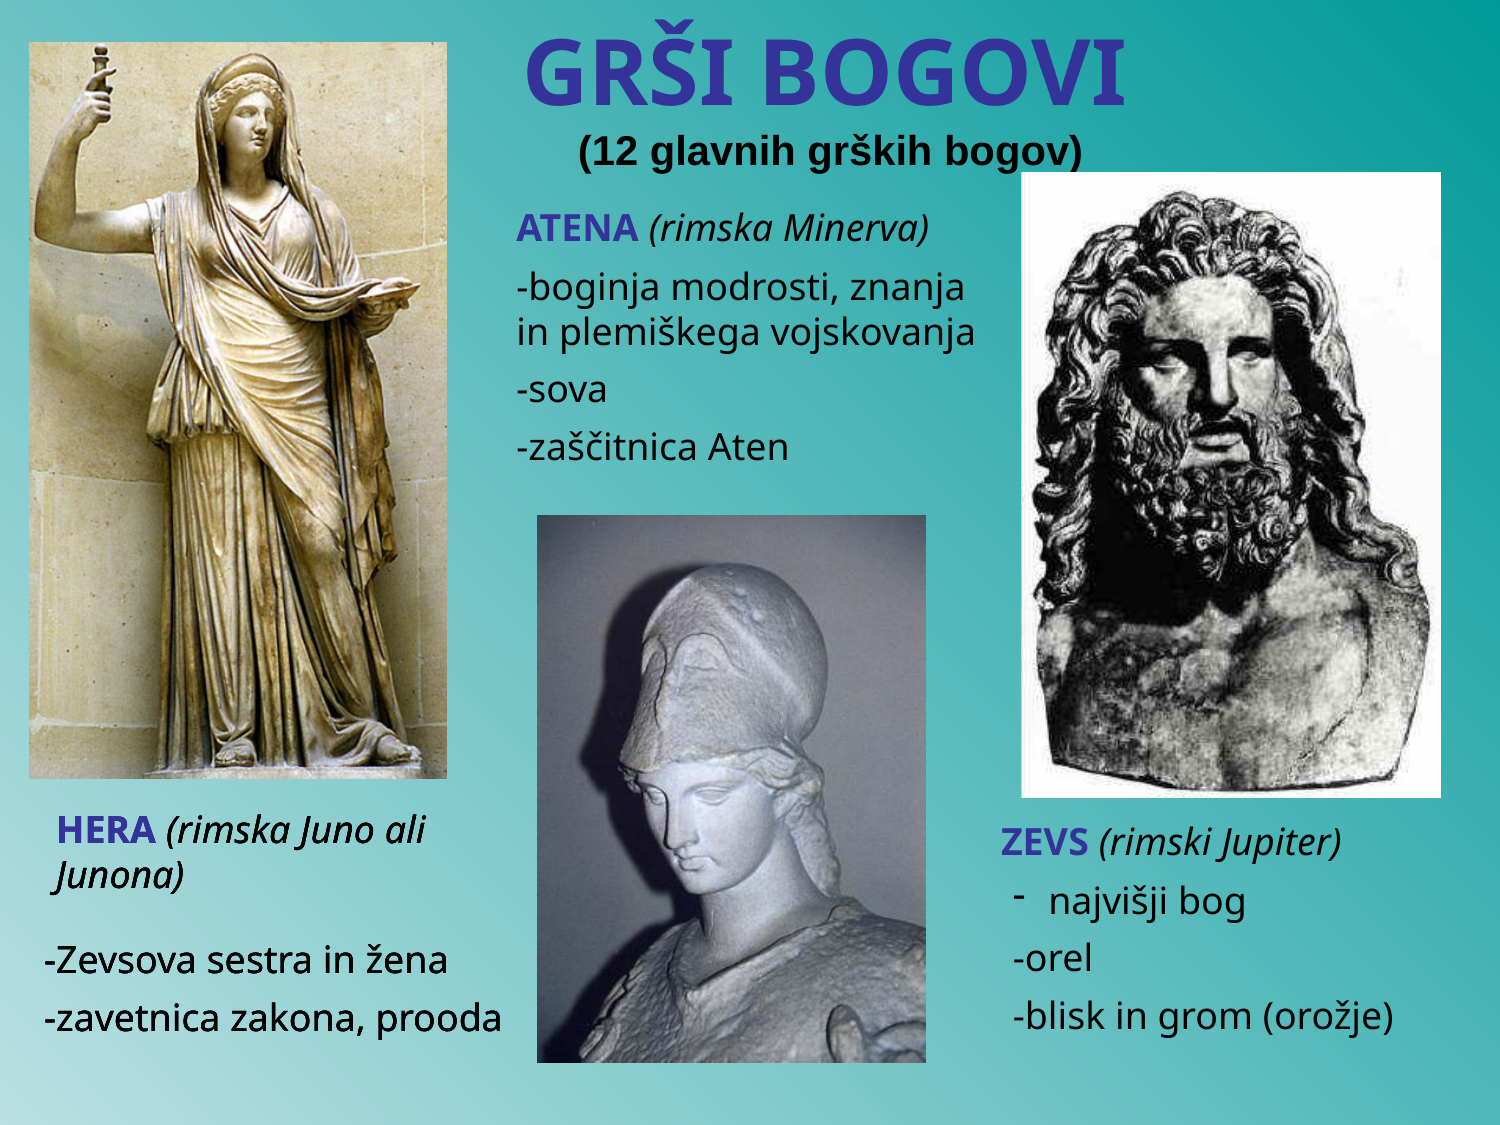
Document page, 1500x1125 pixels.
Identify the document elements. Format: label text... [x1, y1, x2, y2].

text_box najvišji bog -orel -blisk in grom (orožje) [998, 869, 1500, 1045]
text_box -boginja modrosti, znanja in plemiškega vojskovanja -sova -zaščitnica Aten [501, 255, 1021, 476]
text_box HERA (rimska Juno ali Junona) [41, 798, 532, 904]
picture [537, 515, 926, 1063]
picture [1021, 172, 1441, 798]
picture [29, 42, 447, 779]
text_box ATENA (rimska Minerva) [501, 196, 1021, 255]
title GRŠI BOGOVI (12 glavnih grških bogov) [150, 0, 1500, 188]
text_box ZEVS (rimski Jupiter) [986, 810, 1447, 871]
text_box -Zevsova sestra in žena -zavetnica zakona, prooda [29, 928, 609, 1046]
